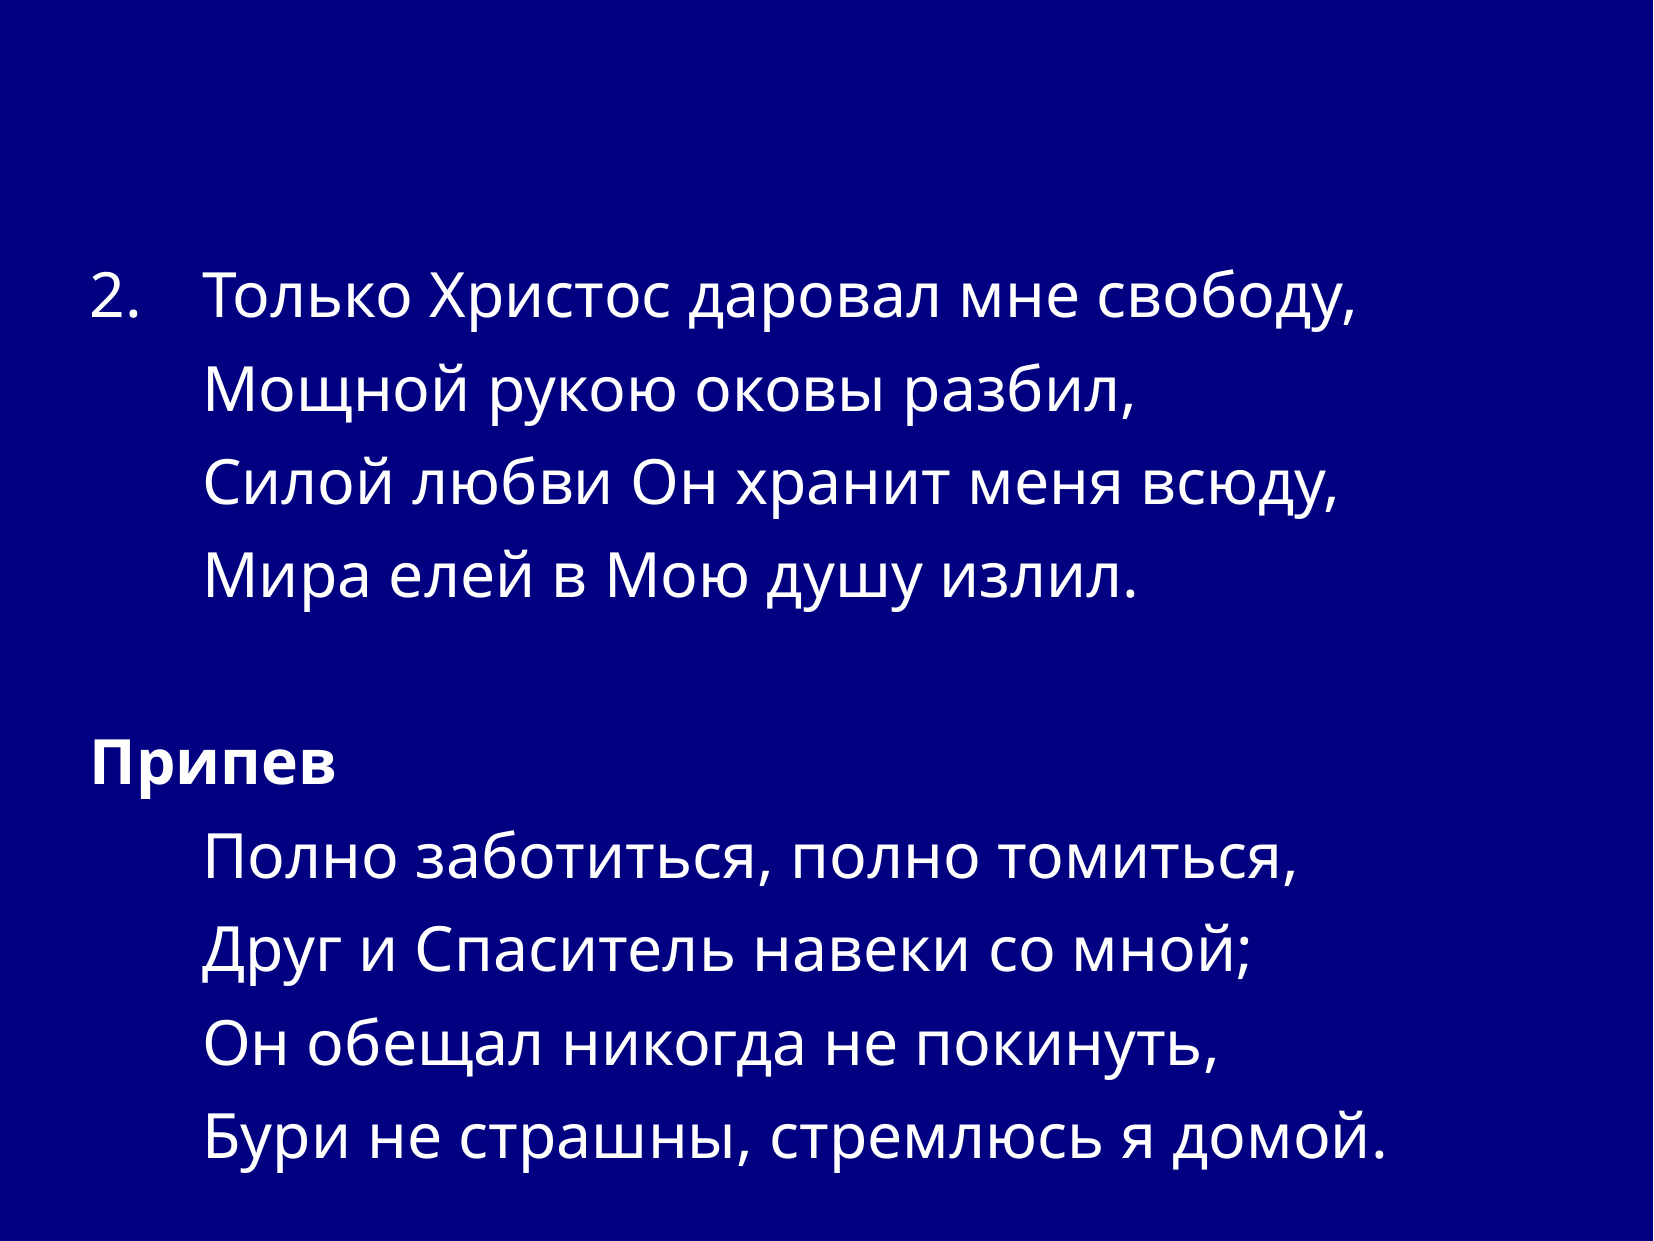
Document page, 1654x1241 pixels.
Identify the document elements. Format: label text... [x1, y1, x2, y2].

text_box 2. Только Христос даровал мне свободу, Мощной рукою оковы разбил, Силой любви Он хранит меня всюду, Мира елей в Мою душу излил. Припев Полно заботиться, полно томиться, Друг и Спаситель навеки со мной; Он обещал никогда не покинуть, Бури не страшны, стремлюсь я домой. [75, 150, 1576, 1163]
